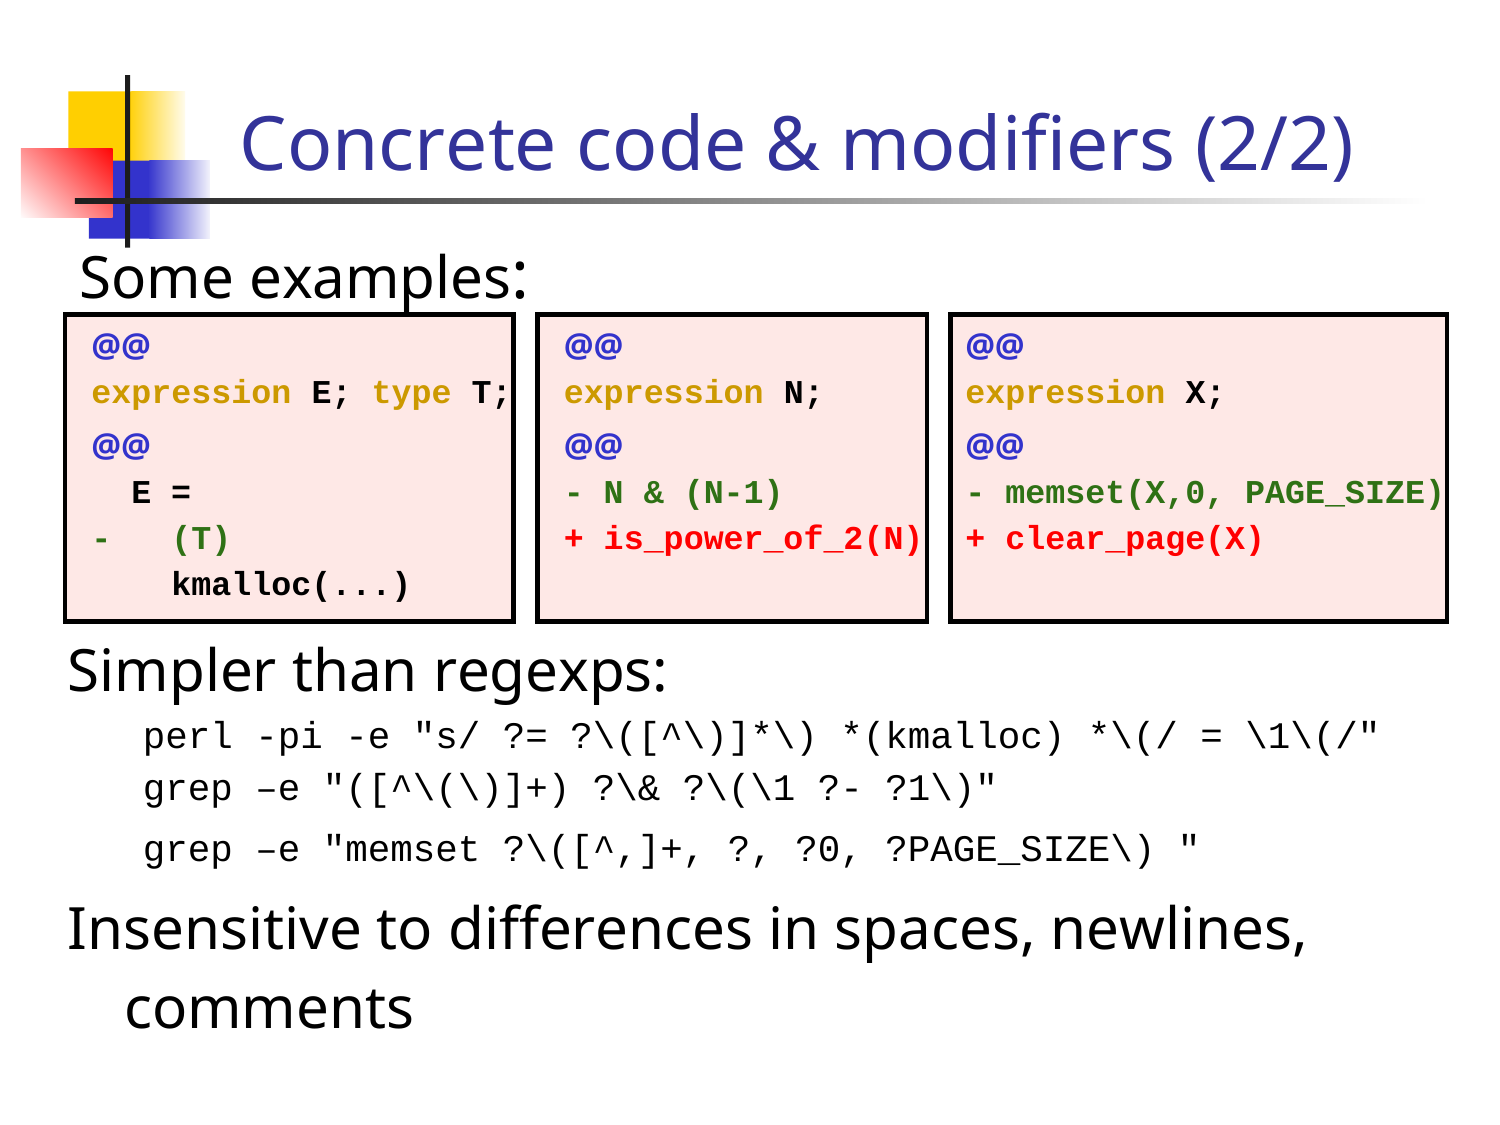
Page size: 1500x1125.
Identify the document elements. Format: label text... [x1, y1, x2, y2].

text_box Some examples: [64, 219, 1415, 327]
text_box [538, 327, 928, 621]
text_box [64, 327, 76, 621]
text_box @@ expression E; type T; @@ E = - (T) kmalloc(...) [76, 327, 538, 622]
text_box @@ expression X; @@ - memset(X,0, PAGE_SIZE) + clear_page(X) [975, 314, 1500, 457]
title Concrete code & modifiers (2/2) [224, 12, 1500, 200]
list Simpler than regexps: perl -pi -e "s/ ?= ?\([^\)]*\) *(kmalloc) *\(/ = \1\(/" grep –e "([^\(\)]+) ?\& ?\(\1 ?- ?1\)" grep –e "memset ?\([^,]+, ?, ?0, ?PAGE_SIZE\) " Insensitive to differences in spaces, newlines, comments [53, 621, 1471, 1096]
text_box @@ expression N; @@ - N & (N-1) + is_power_of_2(N) [549, 314, 975, 457]
text_box [950, 457, 1447, 621]
